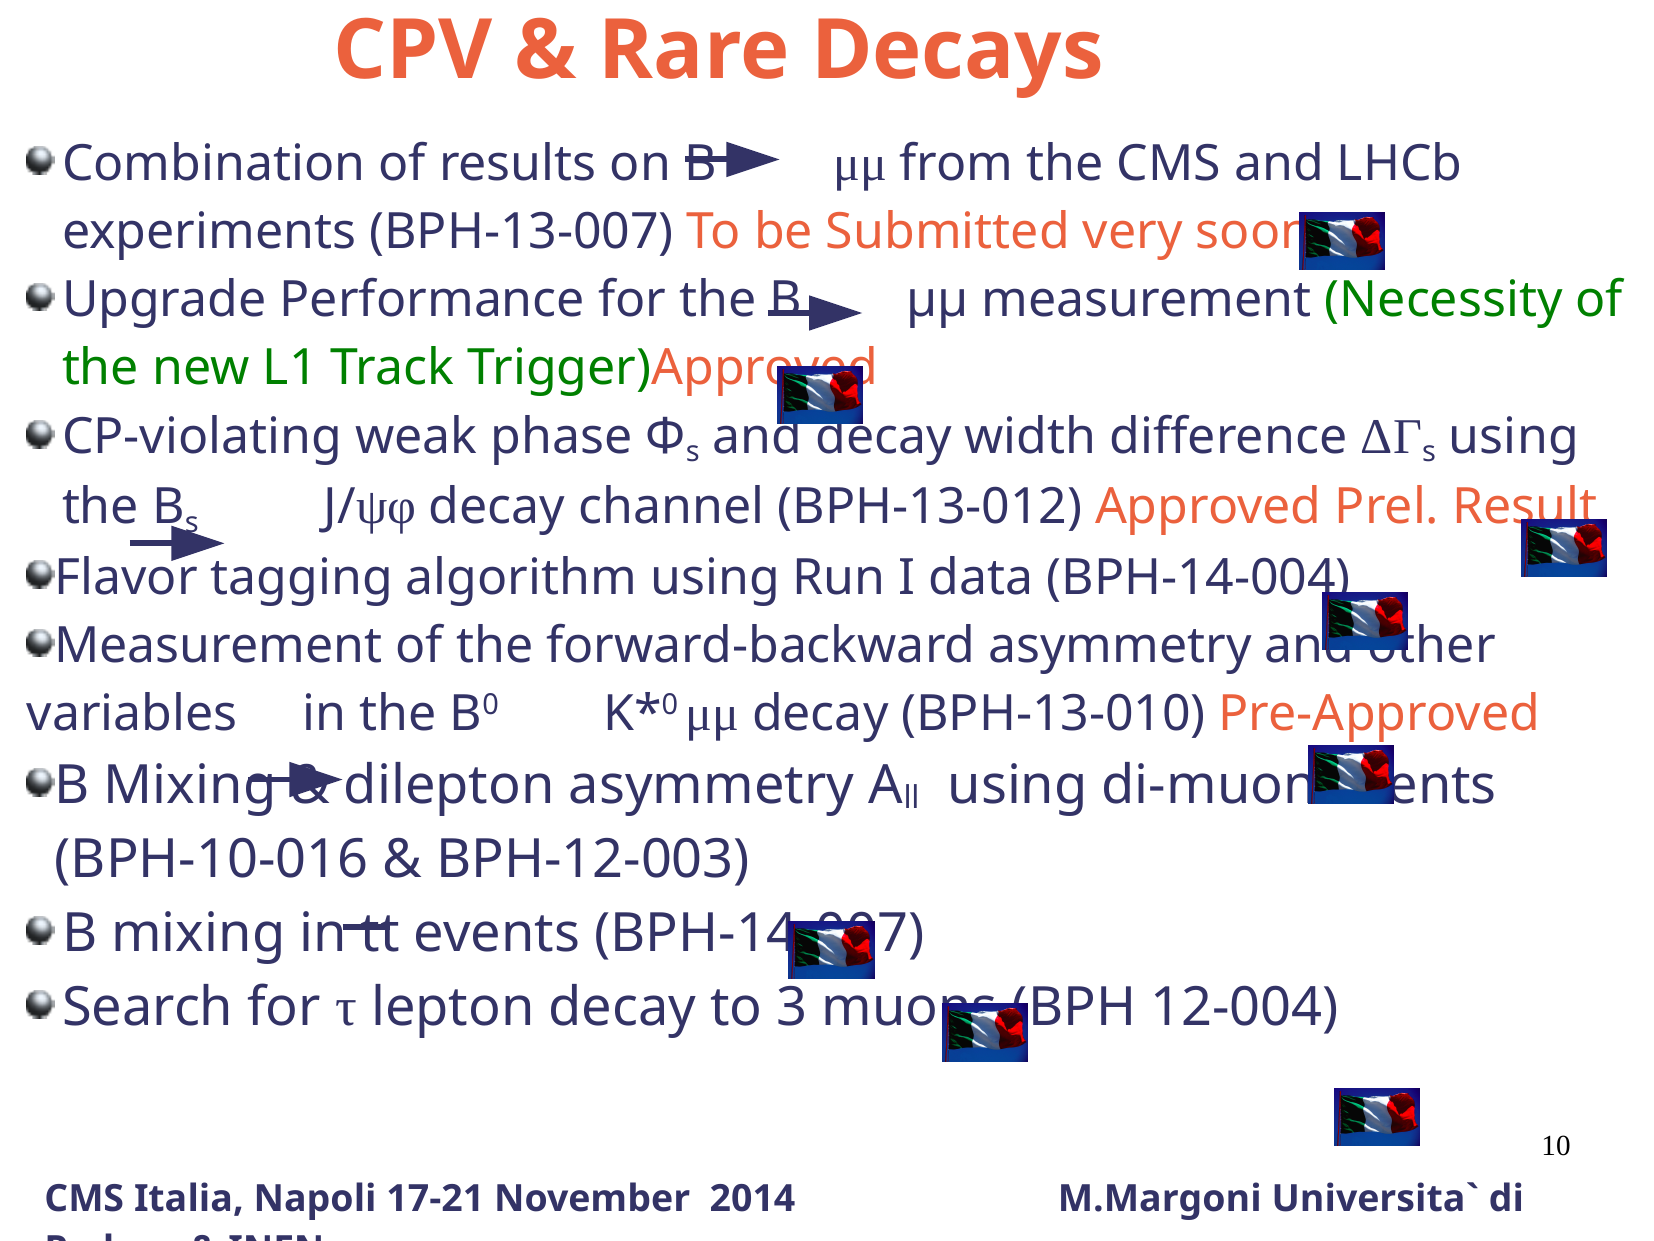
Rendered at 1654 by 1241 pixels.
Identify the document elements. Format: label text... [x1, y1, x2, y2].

picture [777, 366, 863, 424]
text_box CMS Italia, Napoli 17-21 November 2014 M.Margoni Universita` di Padova & INFN [29, 1163, 1625, 1237]
picture [942, 1003, 1028, 1062]
picture [1322, 592, 1408, 650]
text_box Combination of results on B μμ from the CMS and LHCb experiments (BPH-13-007) To be Submitted very soon Upgrade Performance for the B μμ measurement (Necessity of the new L1 Track Trigger)Approved CP-violating weak phase Φs and decay width difference ΔΓs using the Bs J/ψφ decay channel (BPH-13-012) Approved Prel. Result Flavor tagging algorithm using Run I data (BPH-14-004) Measurement of the forward-backward asymmetry and other variables in the B0 K*0 μμ decay (BPH-13-010) Pre-Approved B Mixing & dilepton asymmetry All using di-muon events (BPH-10-016 & BPH-12-003) B mixing in tt events (BPH-14-007) Search for τ lepton decay to 3 muons (BPH 12-004) [11, 77, 1642, 1241]
picture [1334, 1088, 1420, 1146]
picture [1299, 212, 1385, 270]
picture [1308, 745, 1394, 804]
text_box CPV & Rare Decays [23, 0, 1619, 122]
picture [1521, 519, 1607, 577]
picture [788, 921, 875, 979]
